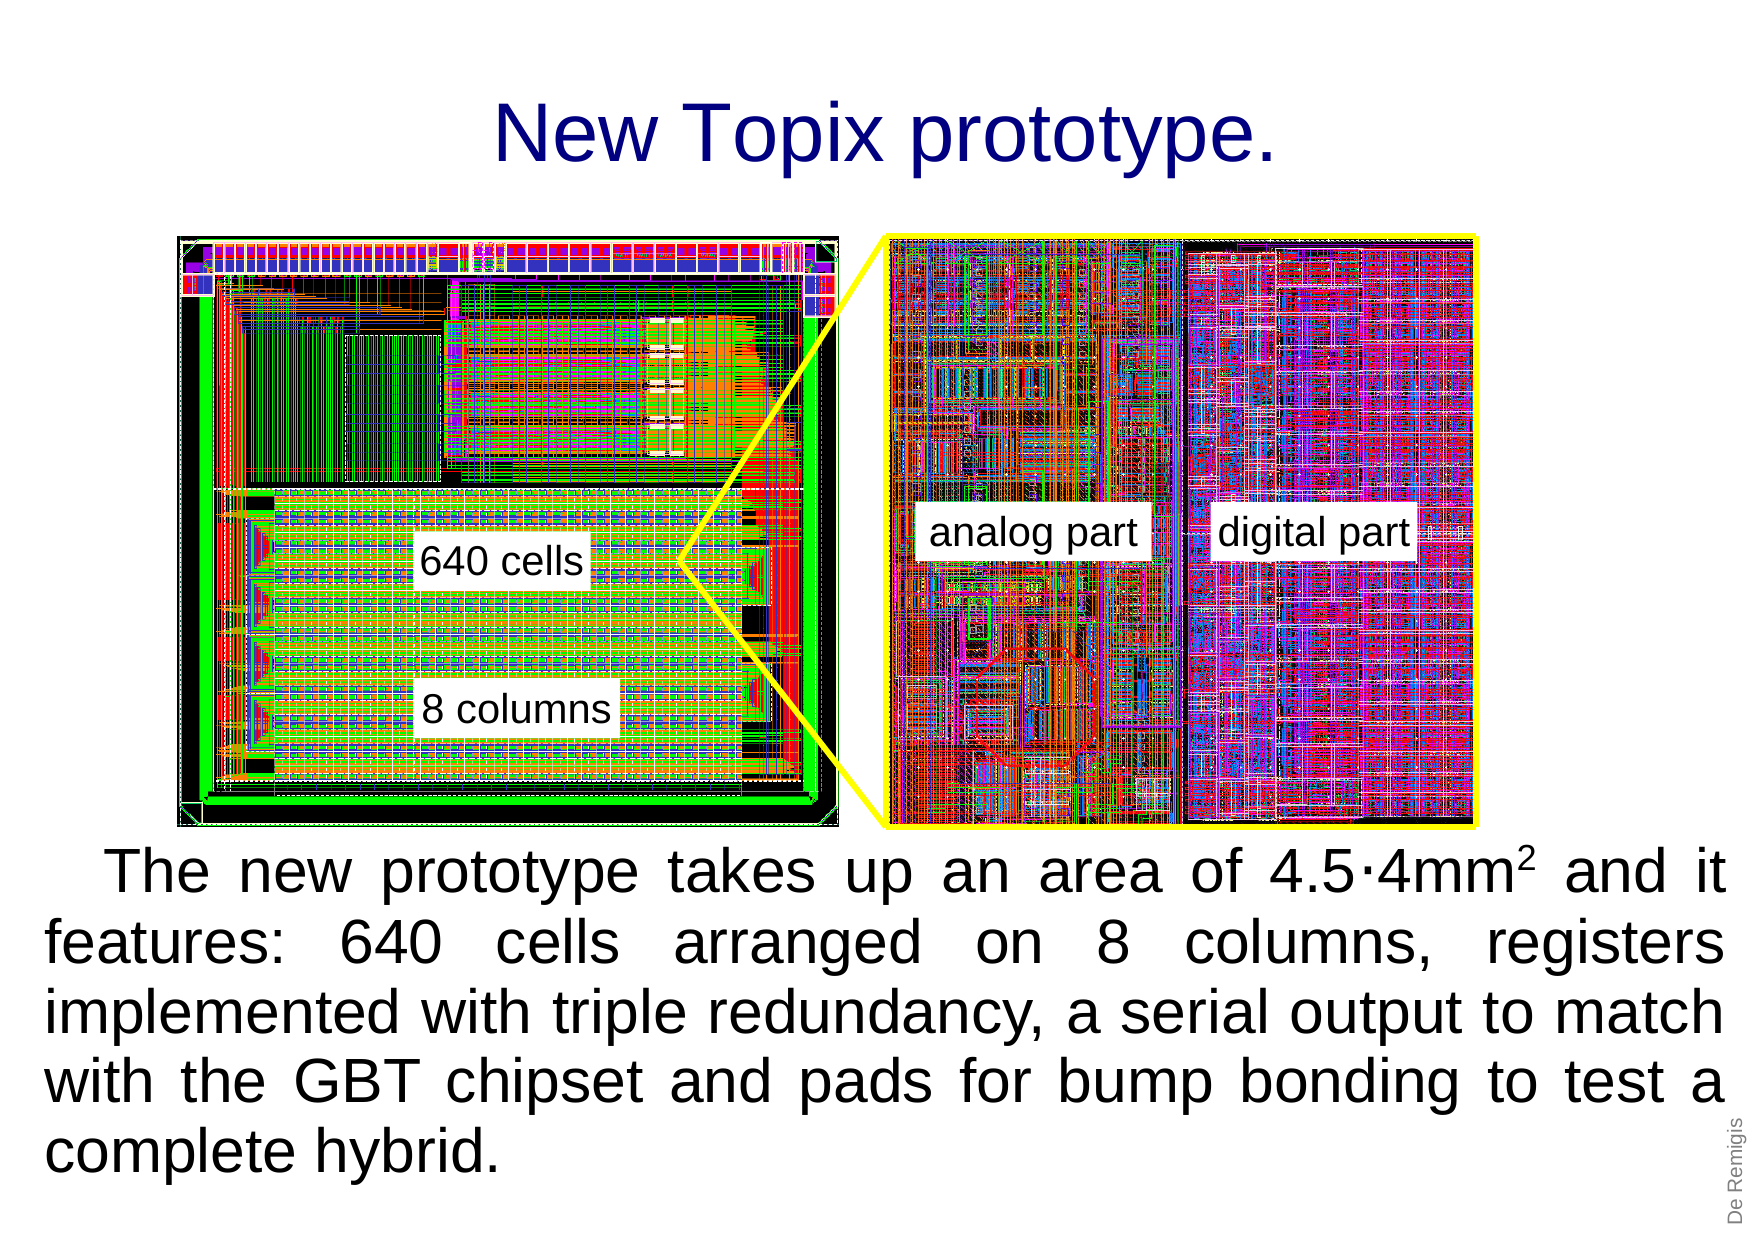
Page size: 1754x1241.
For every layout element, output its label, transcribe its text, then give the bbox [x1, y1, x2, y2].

text_box 8 columns [413, 679, 621, 739]
title New Topix prototype. [29, 29, 1743, 236]
picture [177, 236, 839, 827]
picture [684, 317, 839, 760]
text_box digital part [1210, 501, 1418, 562]
text_box analog part [915, 501, 1152, 562]
text_box 640 cells [413, 531, 591, 591]
picture [889, 239, 1473, 824]
text_box The new prototype takes up an area of 4.5·4mm2 and it features: 640 cells arranged on 8 columns, registers implemented with triple redundancy, a serial output to match with the GBT chipset and pads for bump bonding to test a complete hybrid. [29, 826, 1743, 1211]
